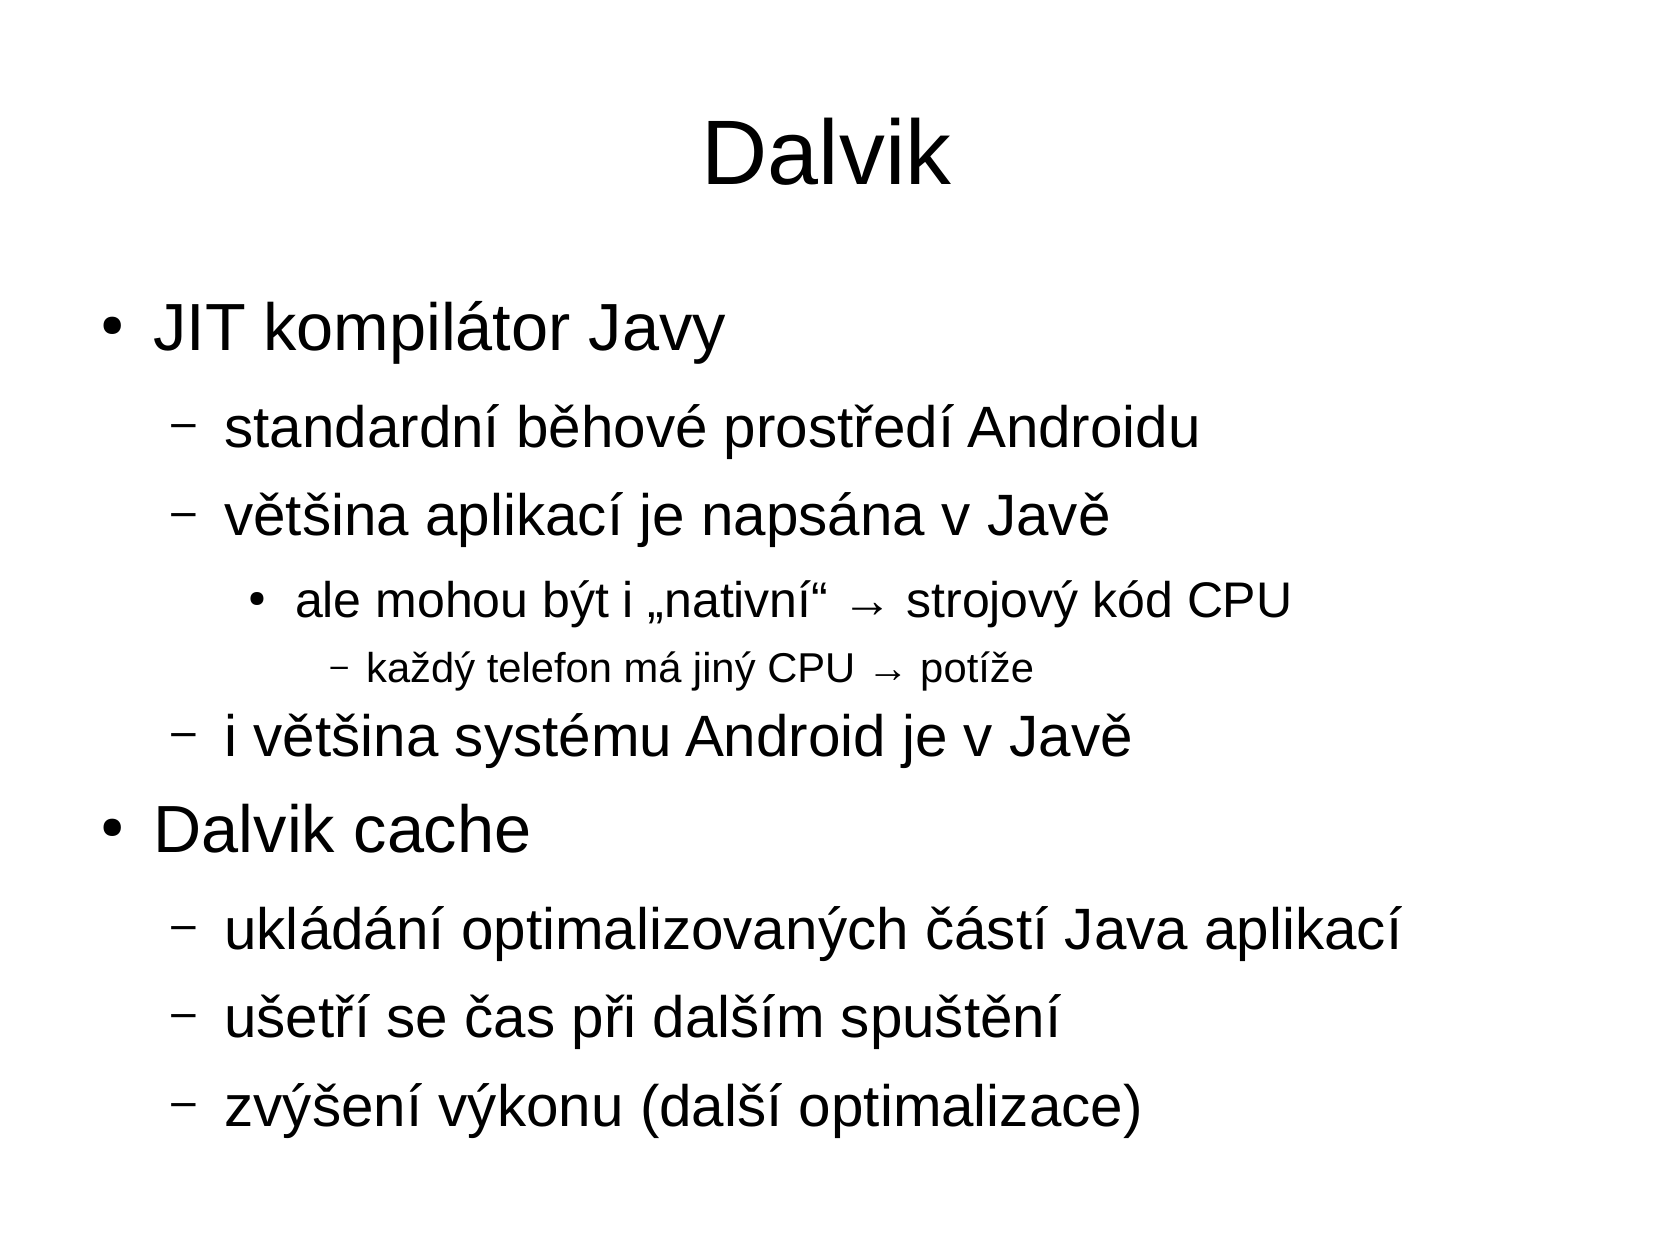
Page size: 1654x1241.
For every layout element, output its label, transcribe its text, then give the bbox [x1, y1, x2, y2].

list JIT kompilátor Javy standardní běhové prostředí Androidu většina aplikací je napsána v Javě ale mohou být i „nativní“ → strojový kód CPU každý telefon má jiný CPU → potíže i většina systému Android je v Javě Dalvik cache ukládání optimalizovaných částí Java aplikací ušetří se čas při dalším spuštění zvýšení výkonu (další optimalizace) [82, 290, 1571, 1193]
title Dalvik [82, 49, 1571, 257]
